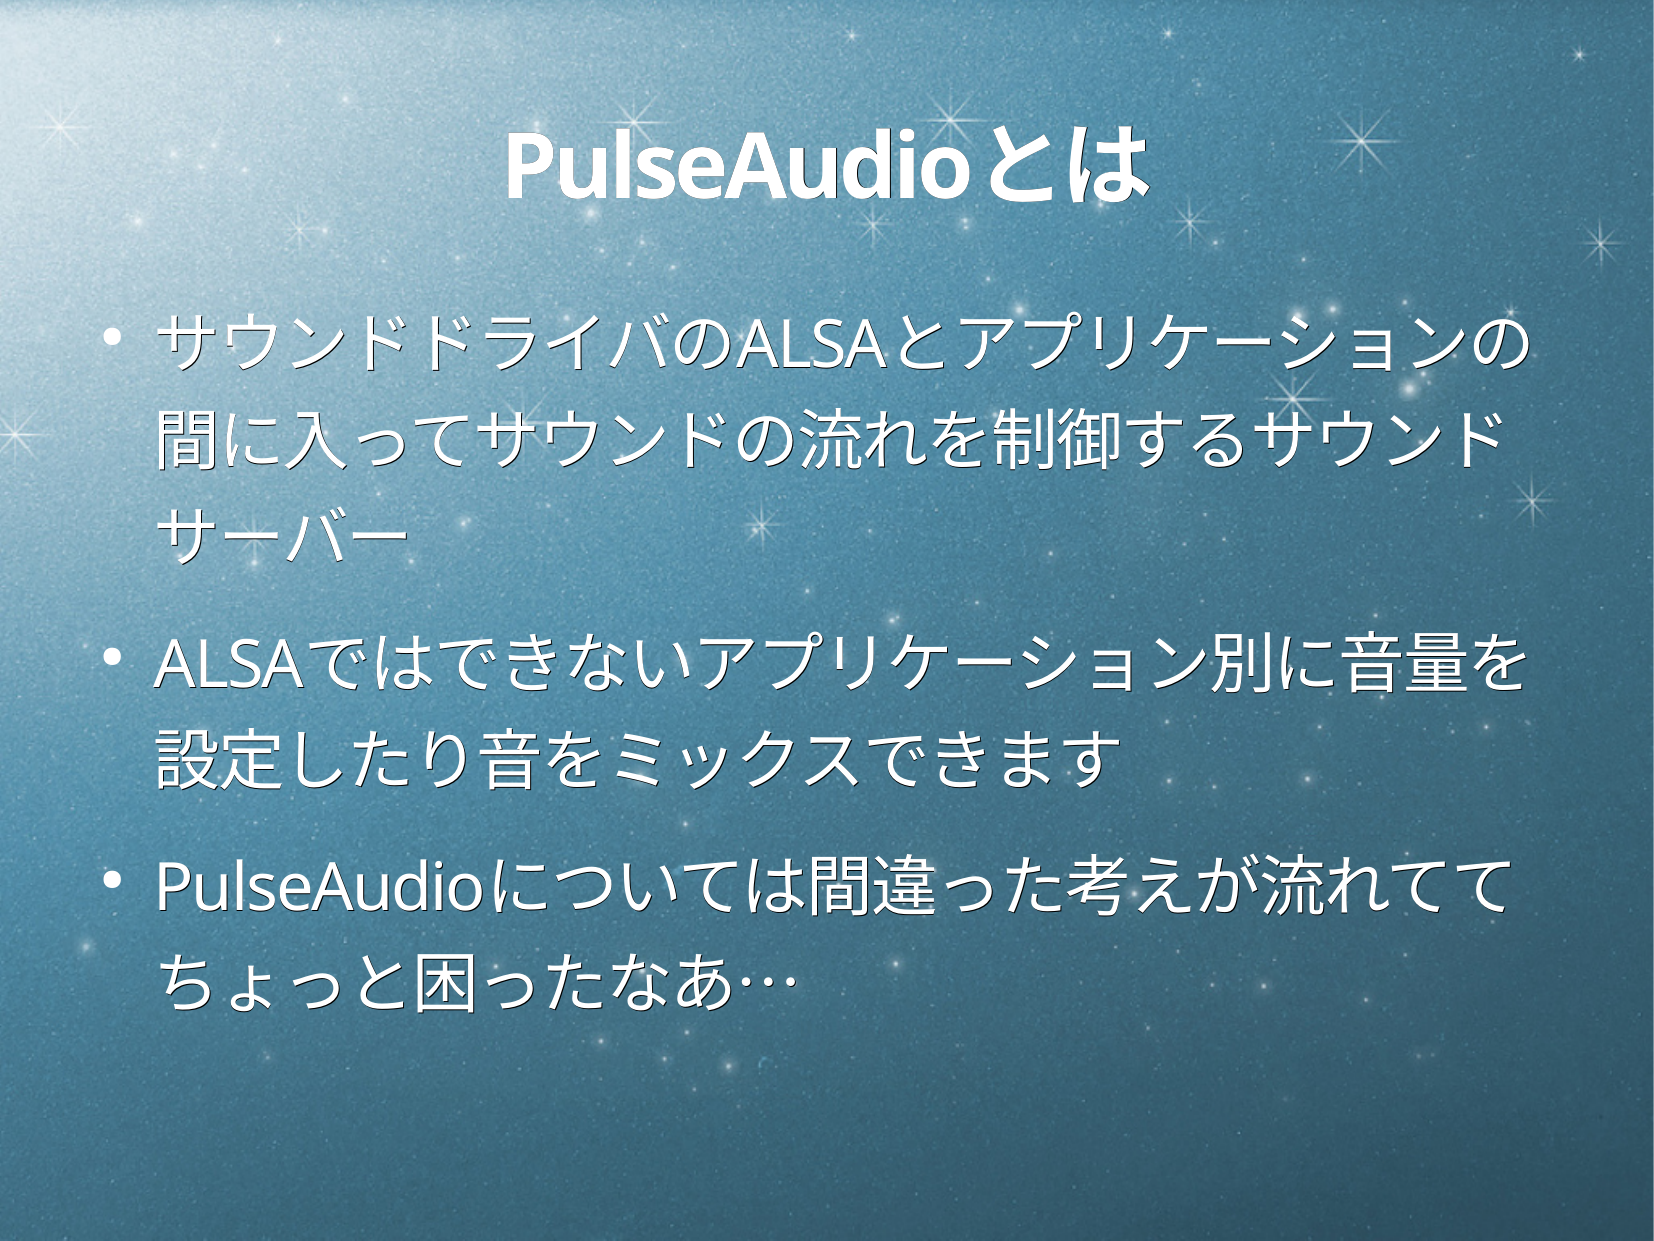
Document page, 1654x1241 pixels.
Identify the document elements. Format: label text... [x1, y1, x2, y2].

picture [0, 0, 1654, 1241]
list サウンドドライバのALSAとアプリケーションの間に入ってサウンドの流れを制御するサウンドサーバー ALSAではできないアプリケーション別に音量を設定したり音をミックスできます PulseAudioについては間違った考えが流れててちょっと困ったなあ… [82, 290, 1571, 1109]
title PulseAudioとは [82, 62, 1571, 255]
